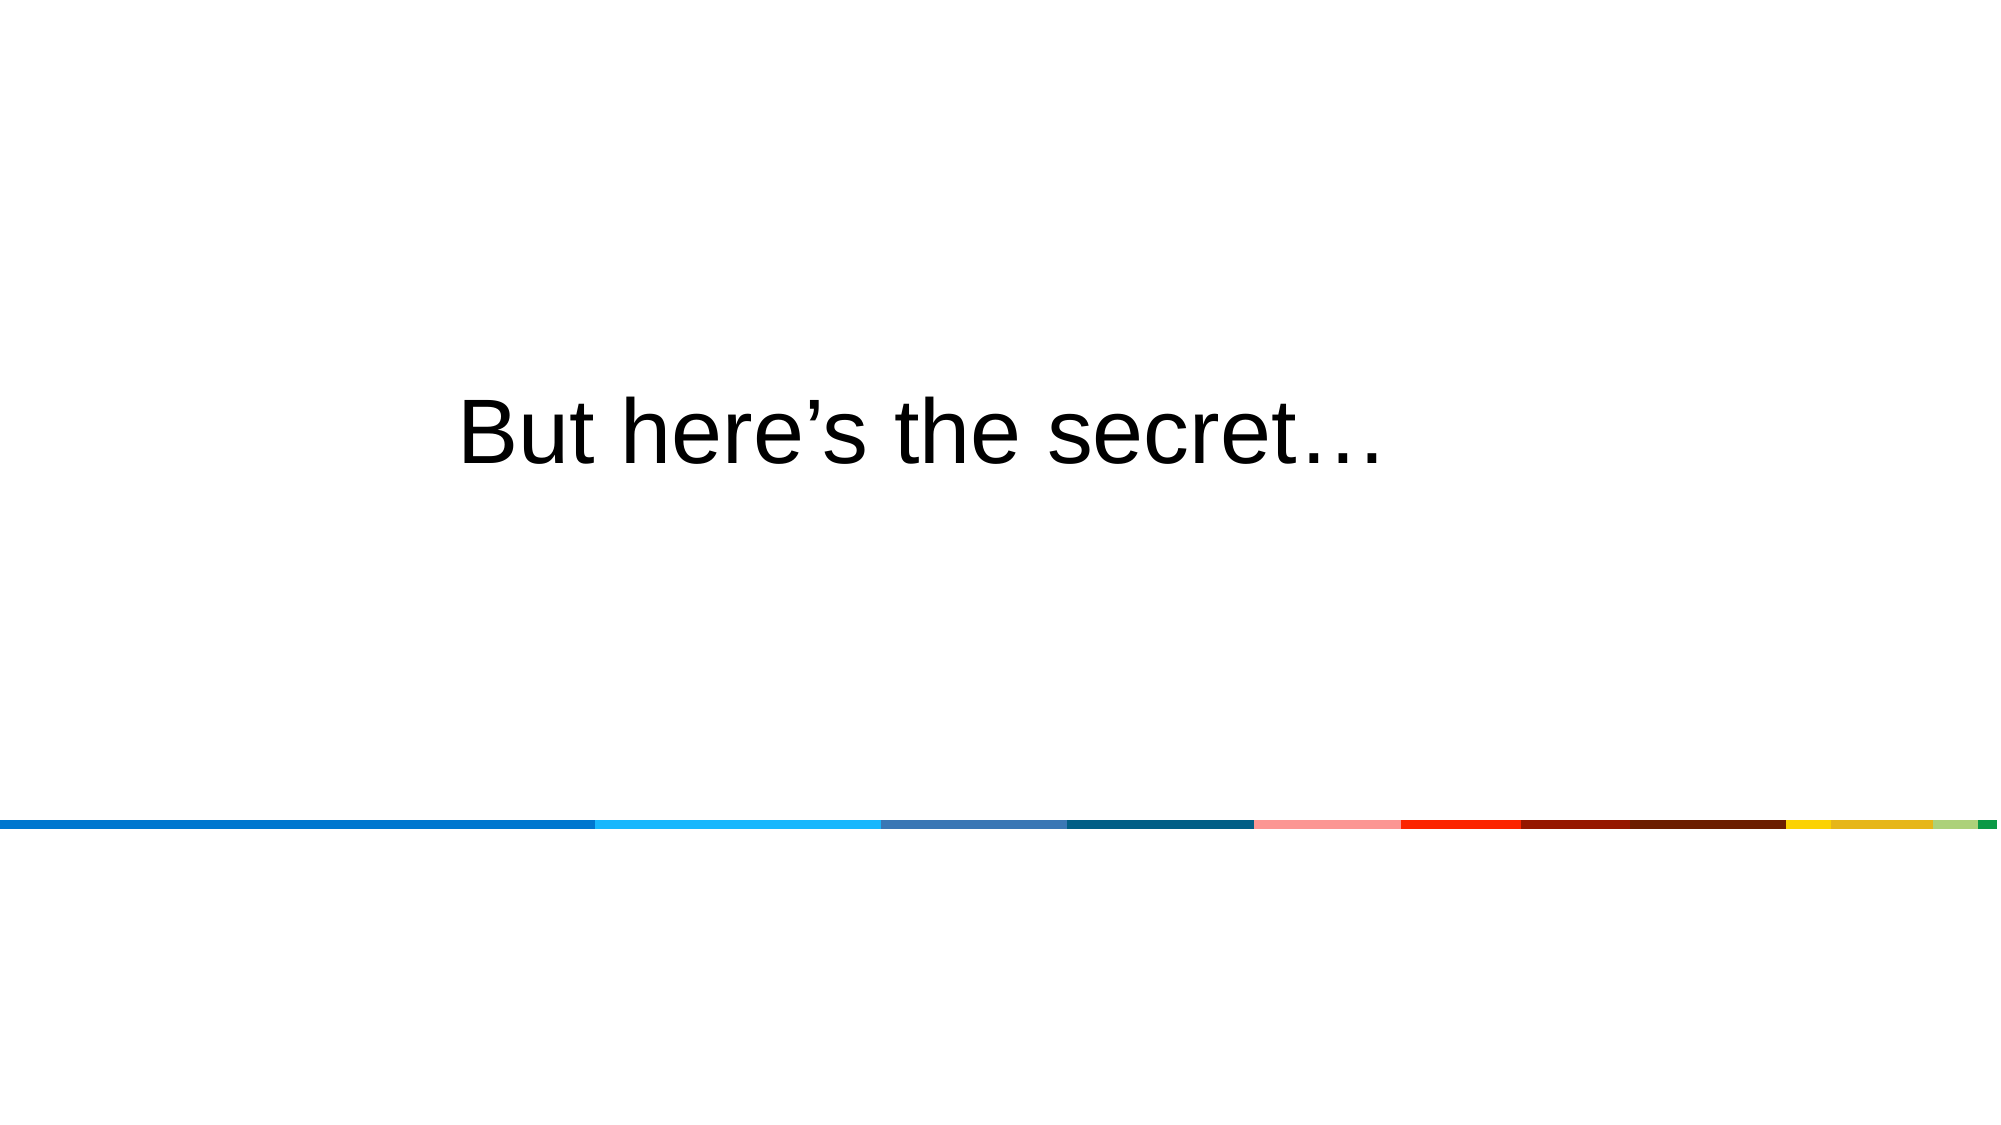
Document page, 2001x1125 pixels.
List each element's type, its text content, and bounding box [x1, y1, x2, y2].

text_box But here’s the secret… [61, 324, 1787, 543]
text_box [0, 820, 1997, 829]
